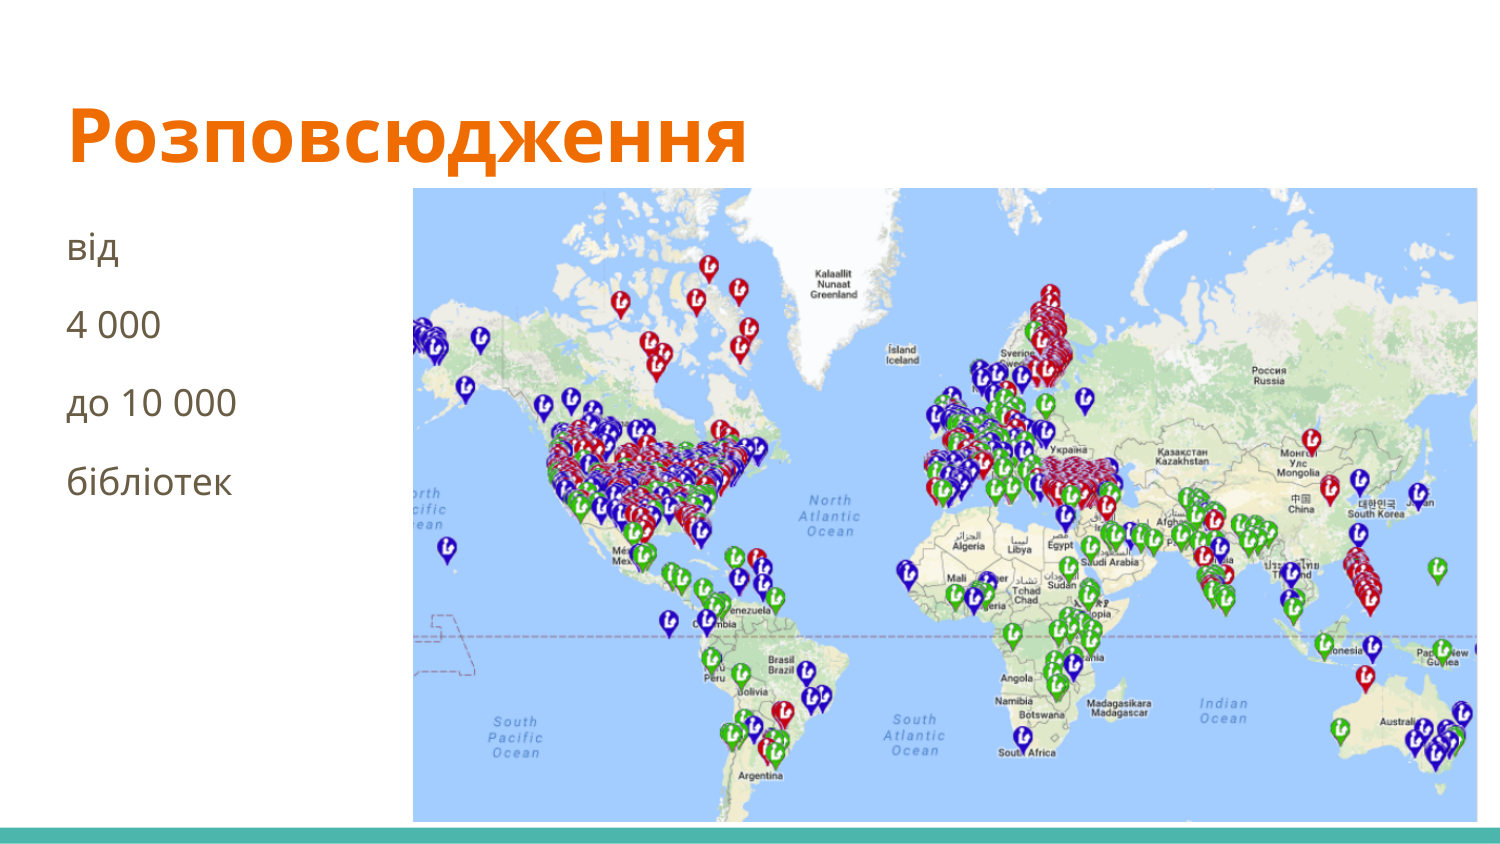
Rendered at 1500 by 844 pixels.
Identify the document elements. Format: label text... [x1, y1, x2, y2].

list від 4 000 до 10 000 бібліотек [51, 207, 413, 750]
picture [413, 188, 1480, 822]
title Розповсюдження [51, 72, 1449, 189]
